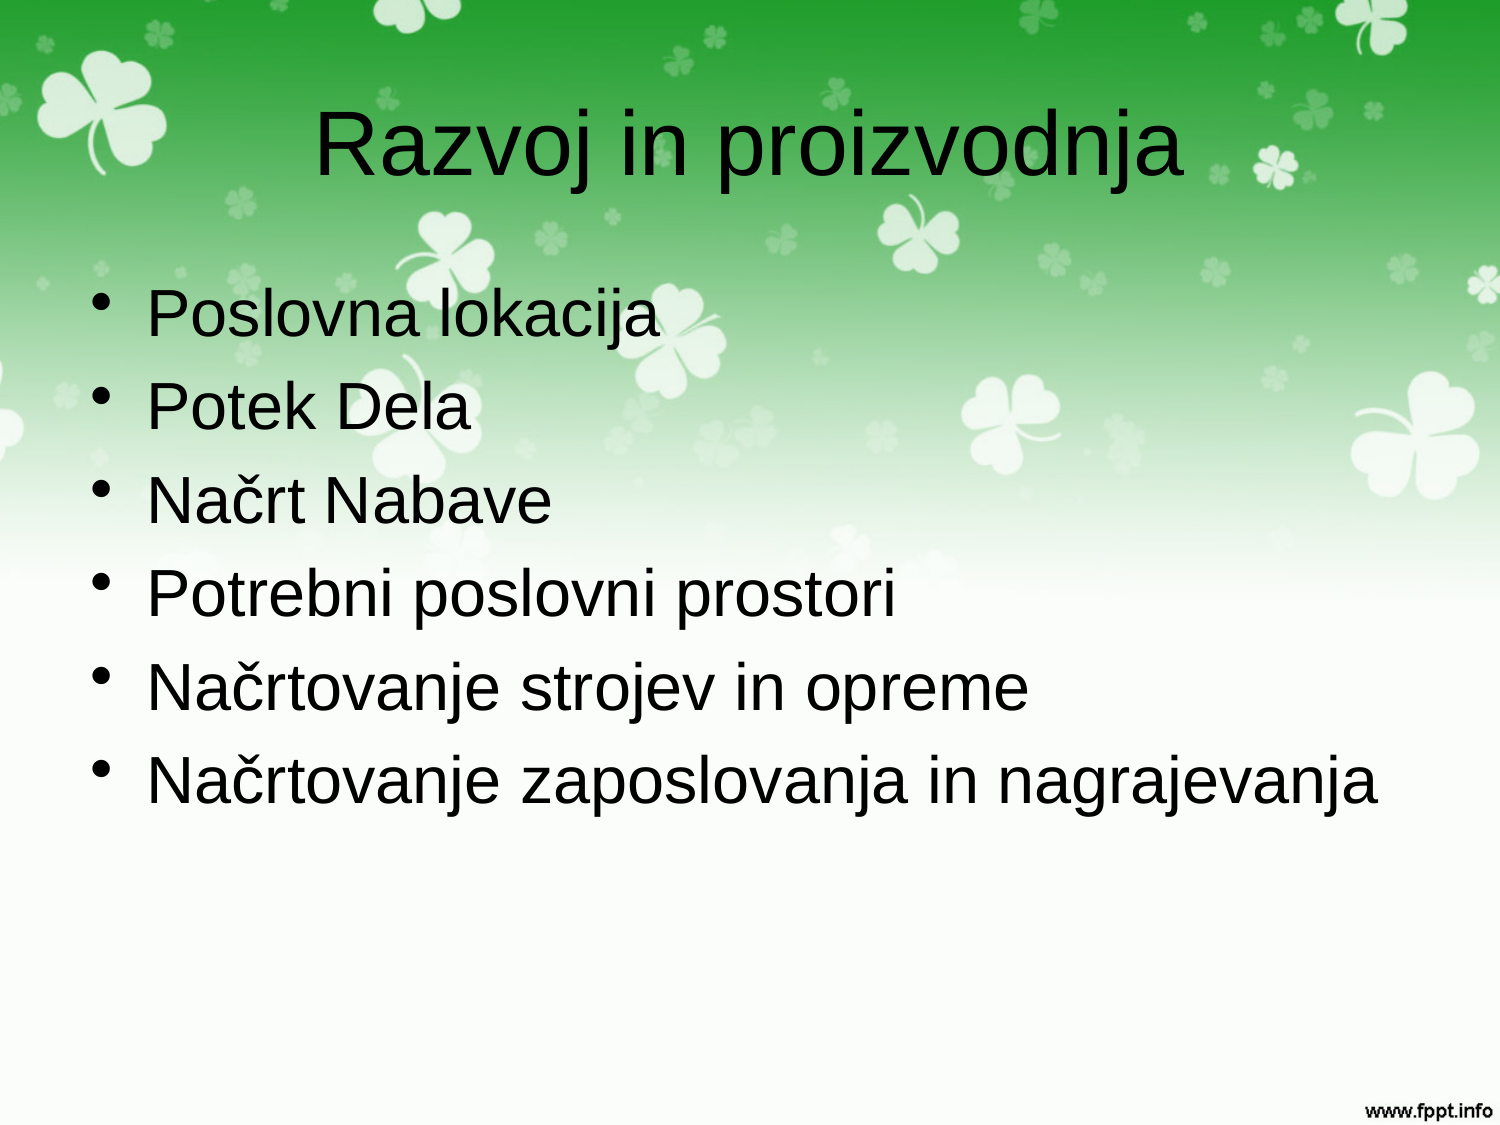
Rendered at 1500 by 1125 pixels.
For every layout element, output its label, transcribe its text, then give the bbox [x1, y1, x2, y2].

list Poslovna lokacija Potek Dela Načrt Nabave Potrebni poslovni prostori Načrtovanje strojev in opreme Načrtovanje zaposlovanja in nagrajevanja [75, 262, 1425, 1005]
picture [0, 0, 1500, 1125]
title Razvoj in proizvodnja [75, 45, 1425, 233]
